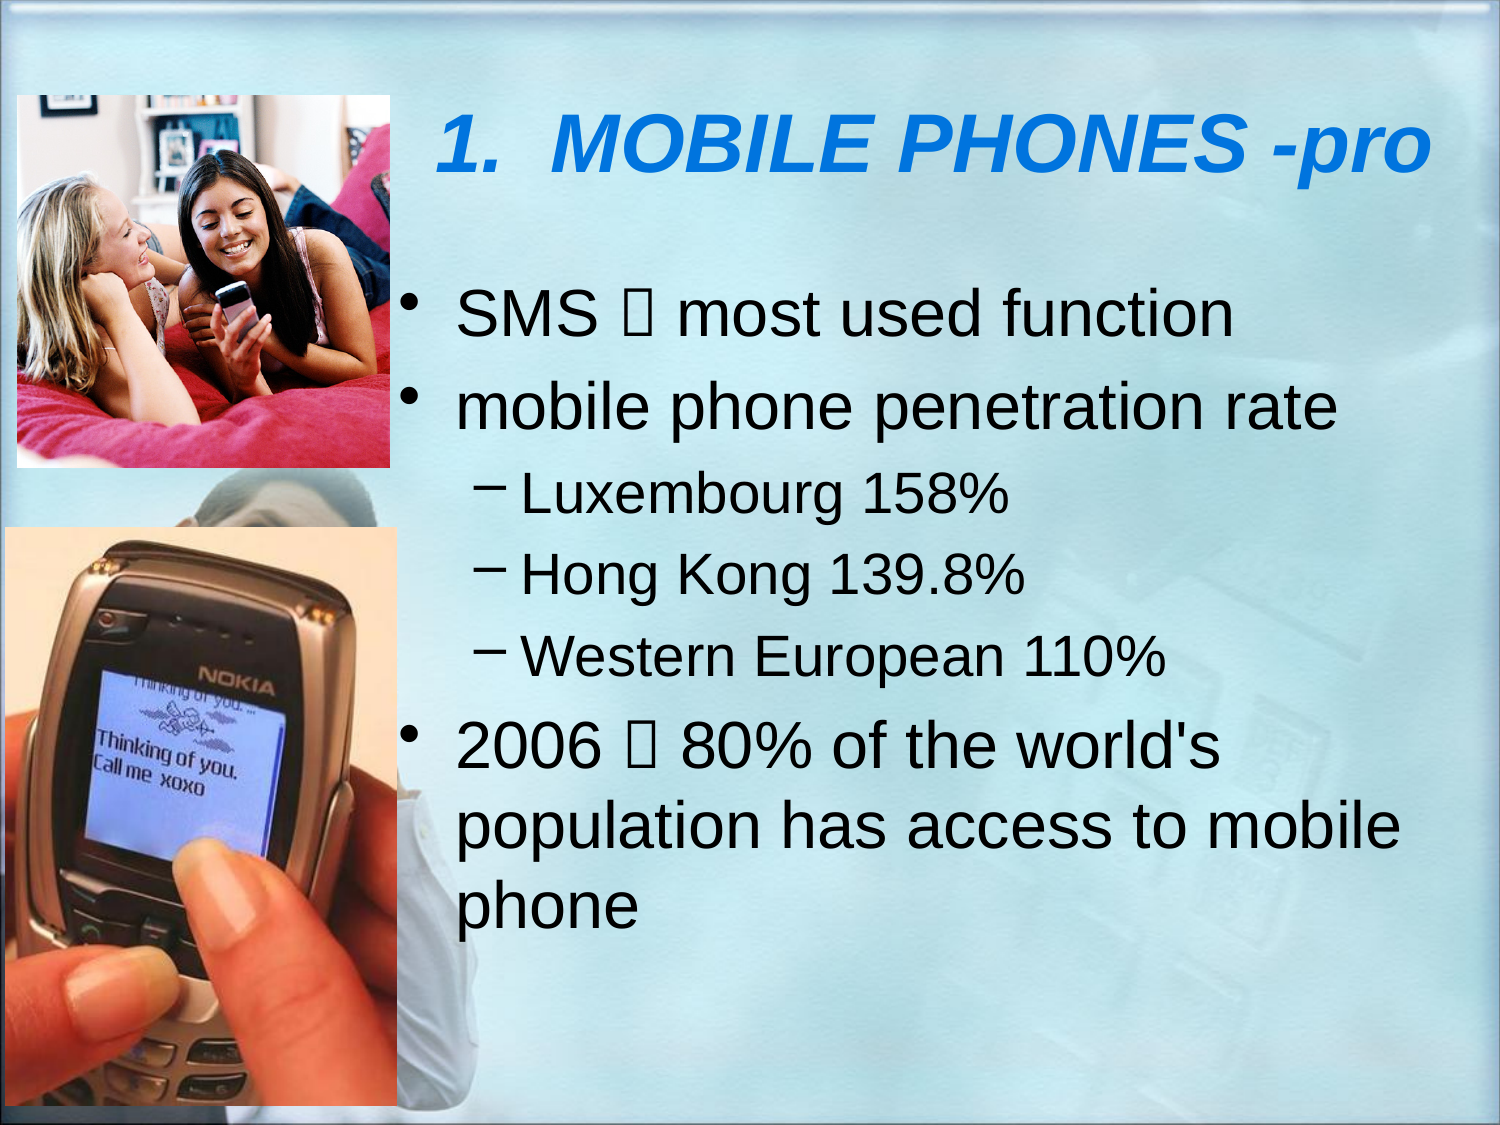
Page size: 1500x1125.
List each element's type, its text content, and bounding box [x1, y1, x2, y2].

picture [0, 0, 1500, 1125]
list SMS  most used function mobile phone penetration rate Luxembourg 158% Hong Kong 139.8% Western European 110% 2006  80% of the world's population has access to mobile phone [383, 262, 1486, 1005]
title 1. MOBILE PHONES -pro [383, 45, 1486, 233]
